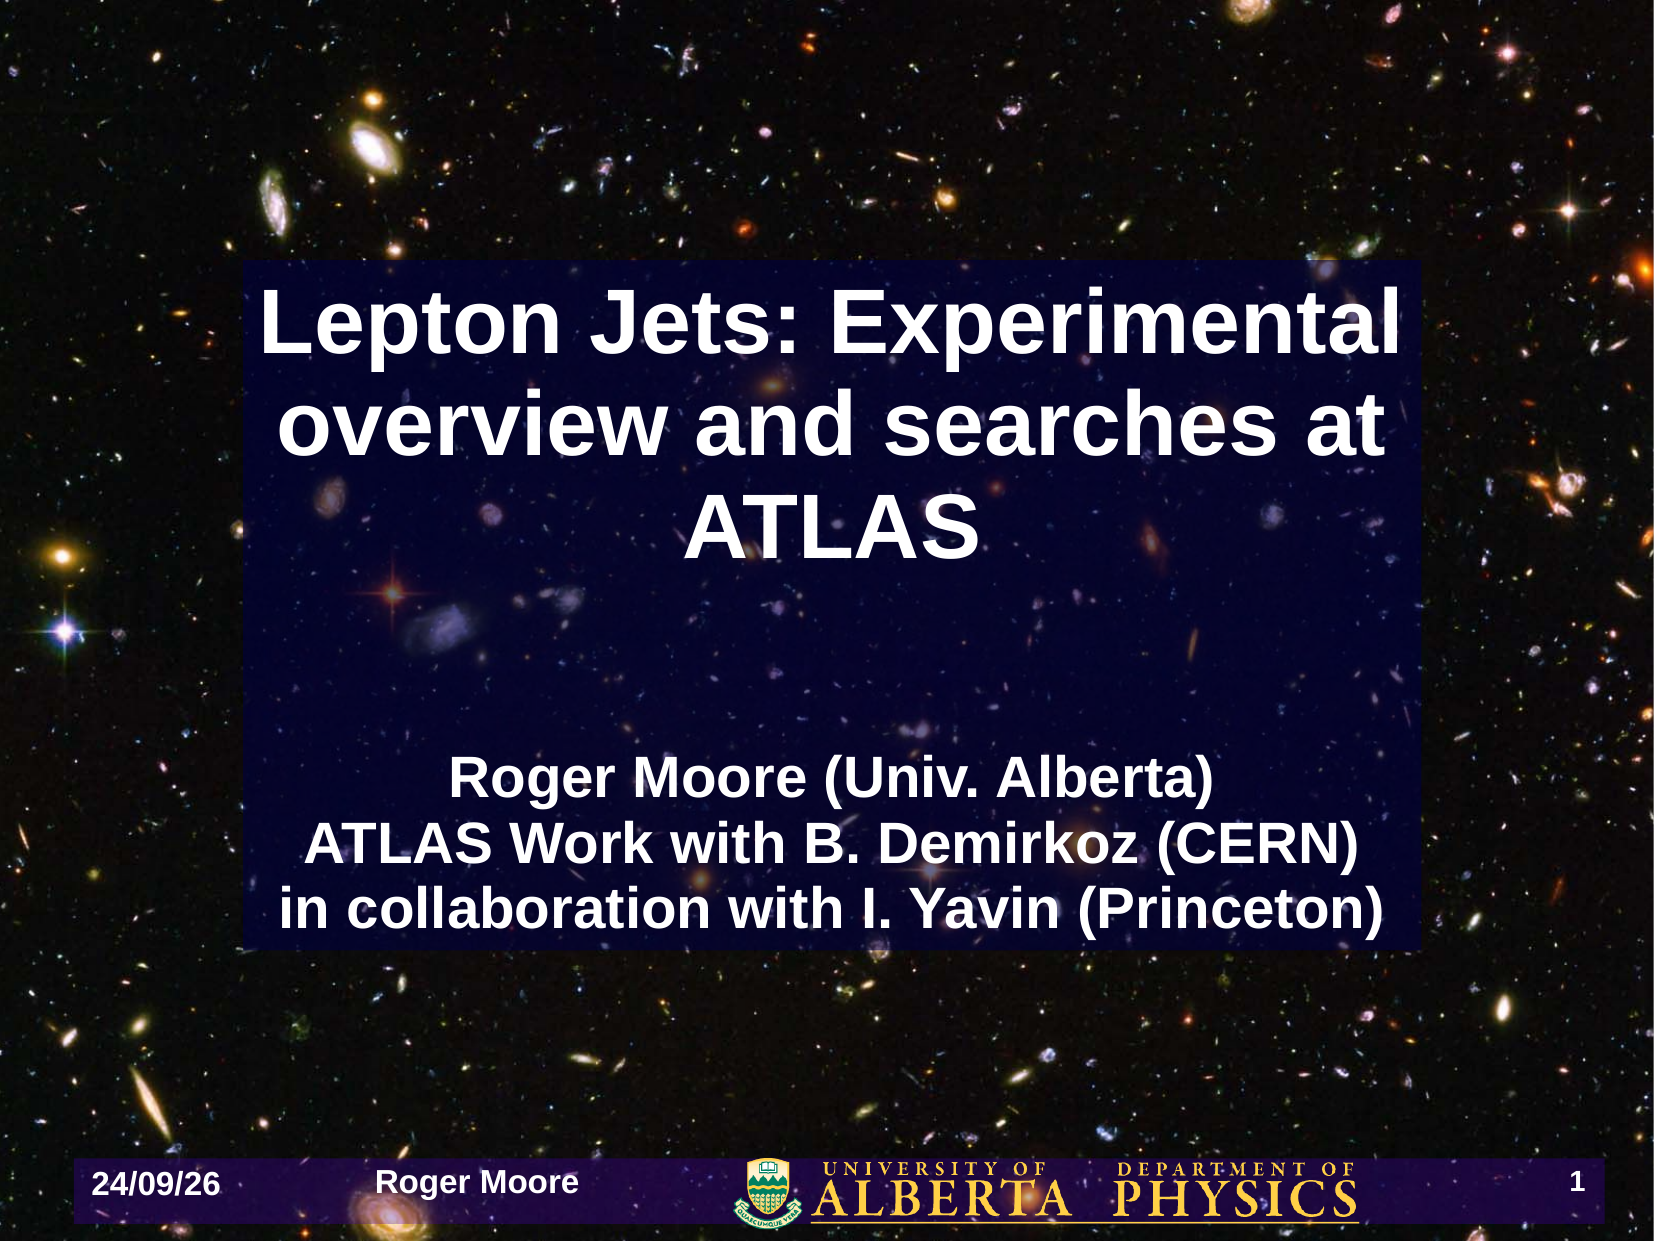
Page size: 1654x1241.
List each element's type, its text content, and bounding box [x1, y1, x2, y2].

title Lepton Jets: Experimental overview and searches at ATLAS Roger Moore (Univ. Alberta) ATLAS Work with B. Demirkoz (CERN) in collaboration with I. Yavin (Princeton) [243, 260, 1422, 951]
picture [0, 0, 1654, 1241]
